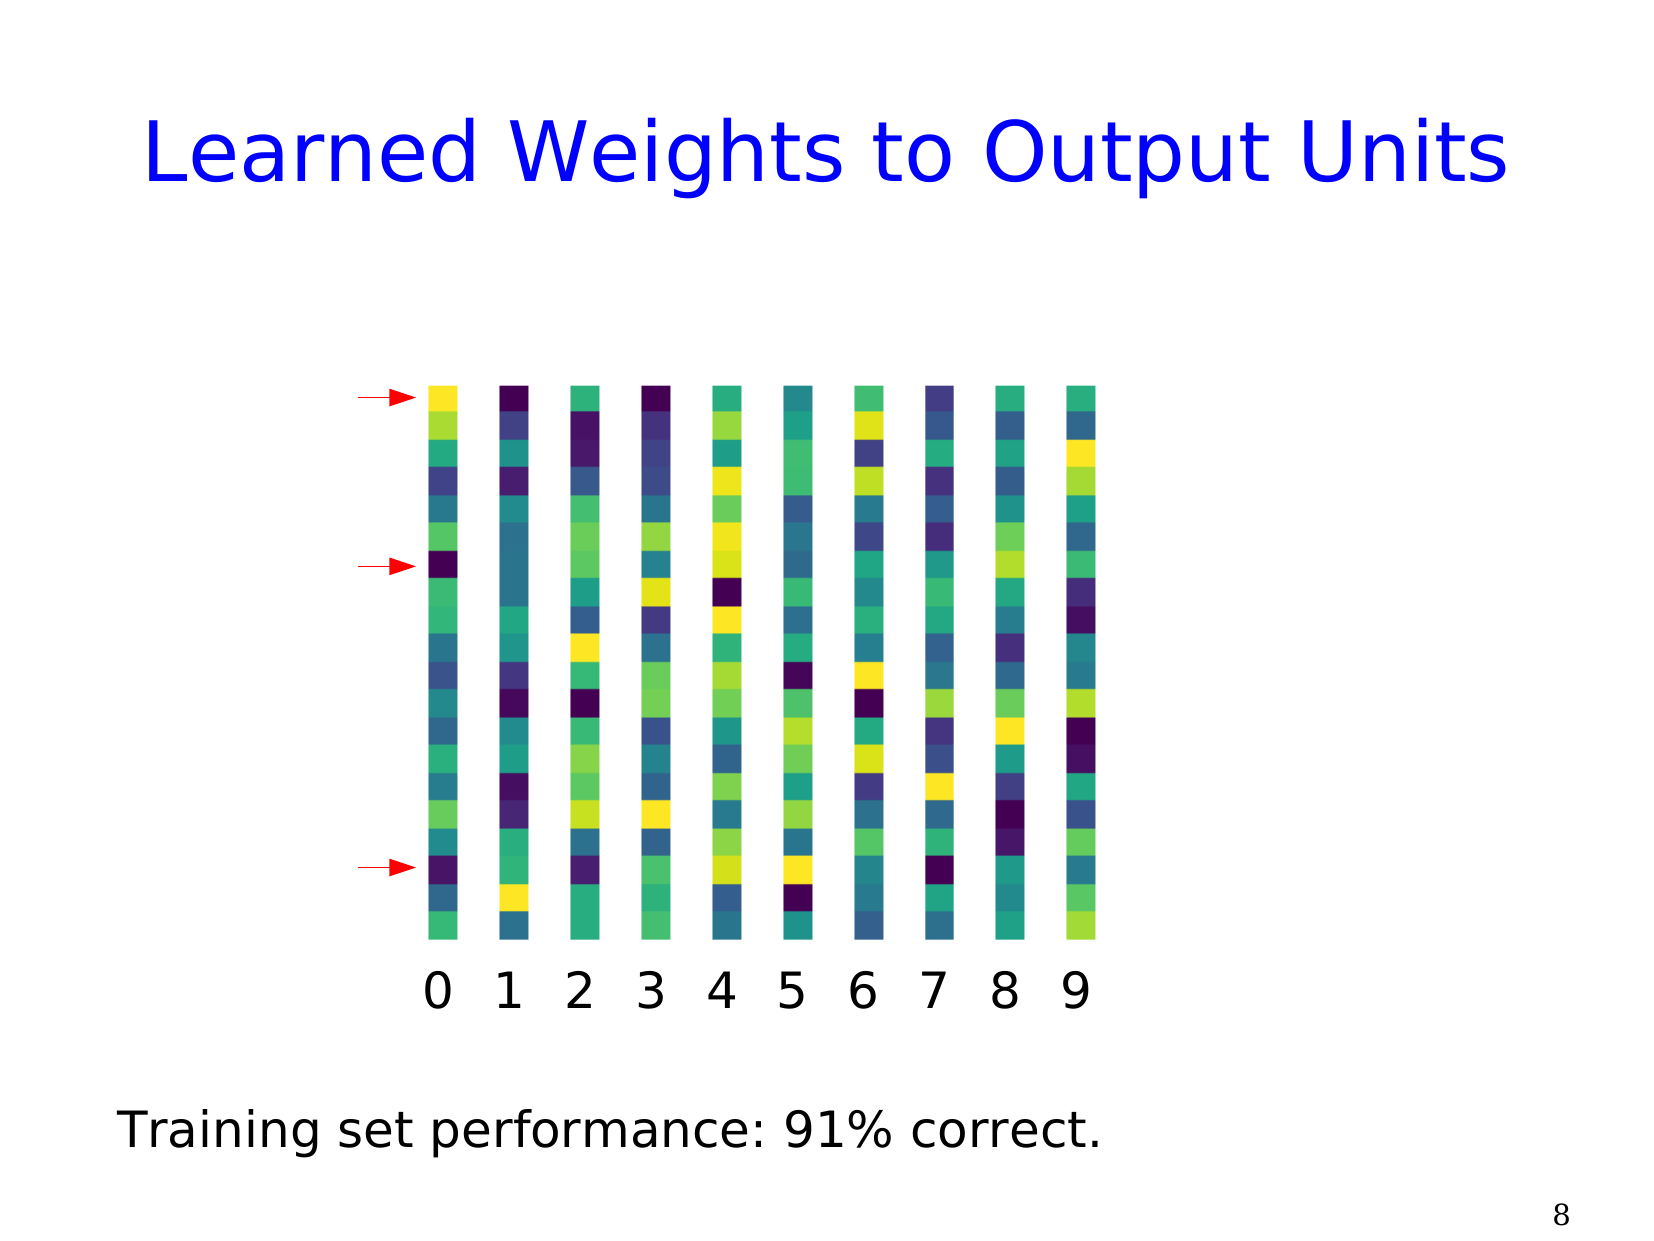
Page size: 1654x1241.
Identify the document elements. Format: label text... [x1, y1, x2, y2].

text_box 7 [893, 955, 964, 1029]
text_box 1 [468, 955, 539, 1029]
text_box Training set performance: 91% correct. [102, 1093, 1152, 1225]
picture [628, 374, 689, 952]
picture [912, 374, 972, 952]
text_box 0 [397, 955, 468, 1029]
picture [699, 374, 760, 952]
picture [486, 374, 547, 952]
picture [415, 374, 476, 952]
text_box 9 [1035, 955, 1118, 1029]
picture [770, 374, 831, 952]
picture [557, 374, 618, 952]
text_box 3 [610, 955, 681, 1029]
text_box 4 [681, 955, 752, 1029]
picture [841, 374, 902, 952]
picture [982, 374, 1043, 952]
text_box 5 [752, 955, 822, 1029]
picture [1053, 374, 1114, 952]
text_box 2 [539, 955, 610, 1029]
title Learned Weights to Output Units [82, 49, 1571, 257]
text_box 8 [964, 955, 1035, 1029]
text_box 6 [822, 955, 893, 1029]
